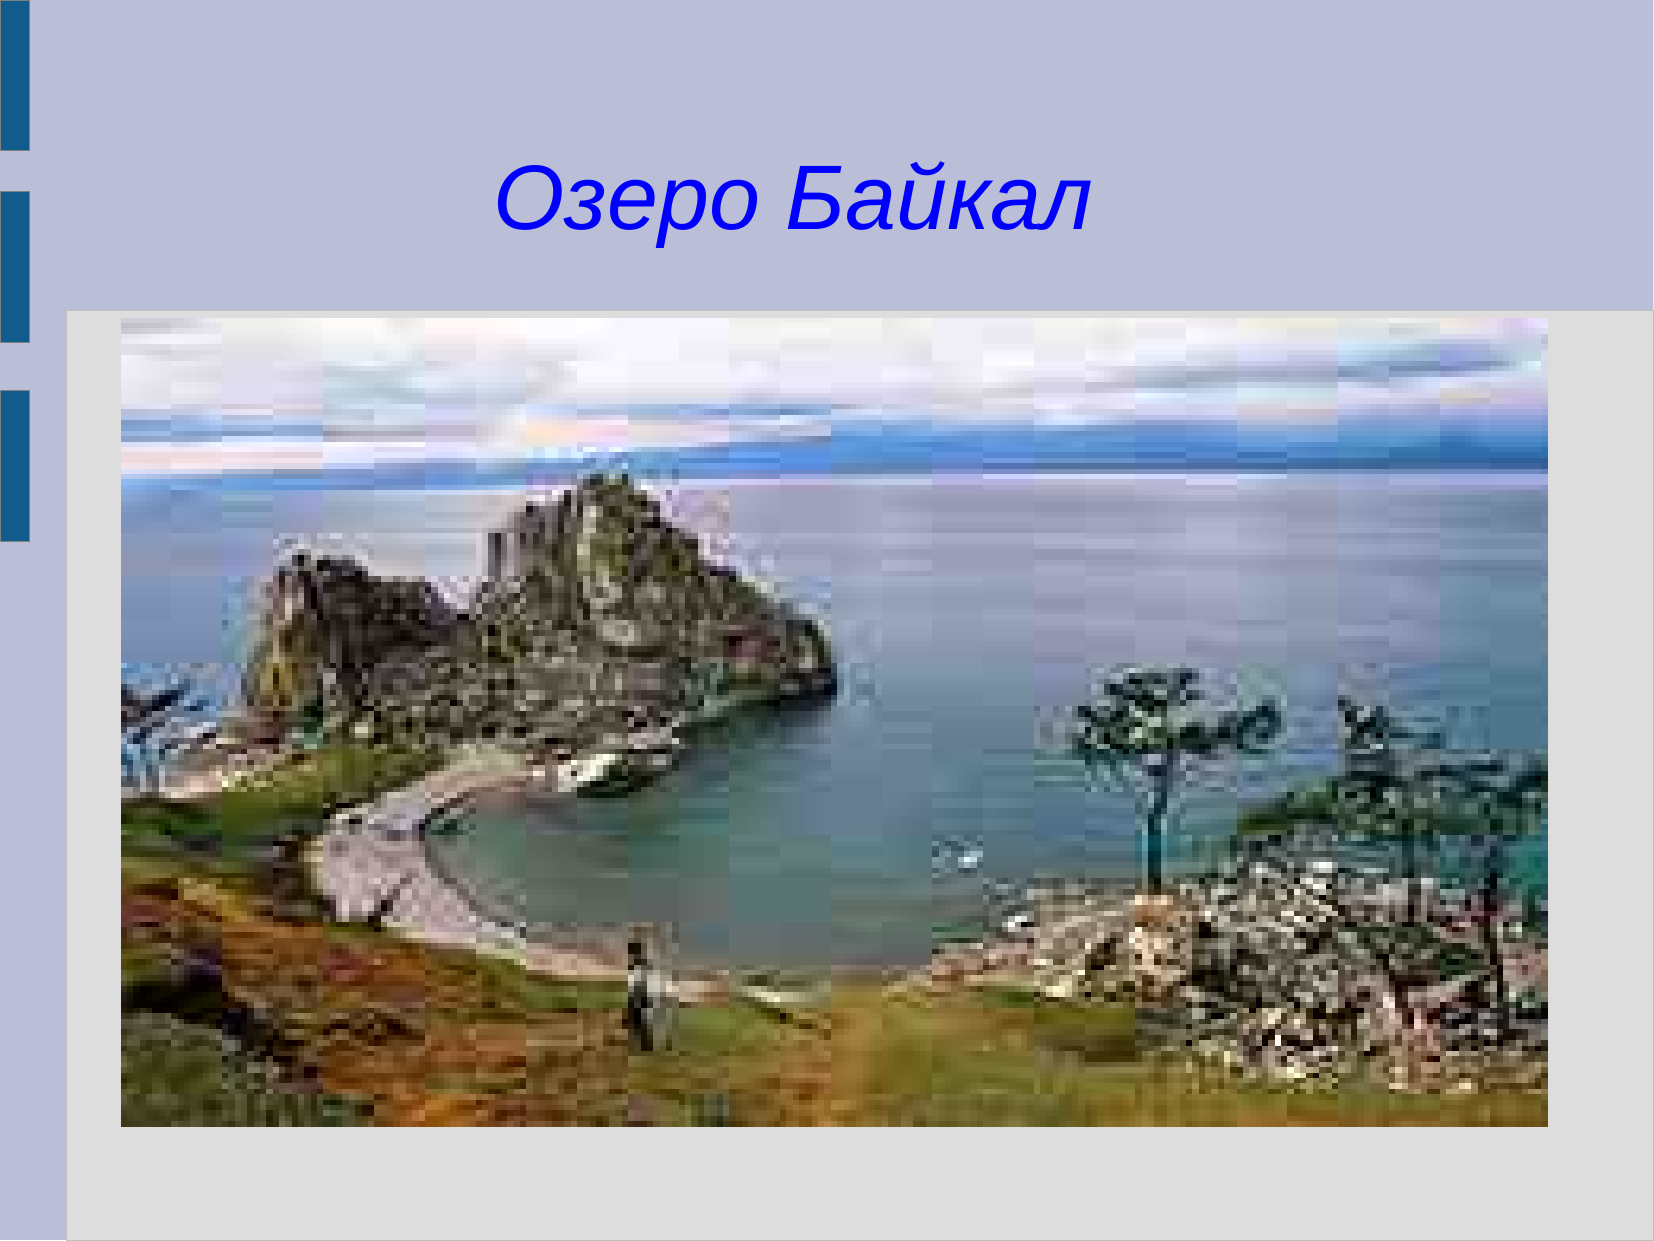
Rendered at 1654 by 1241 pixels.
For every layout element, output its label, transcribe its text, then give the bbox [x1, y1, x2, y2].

title Озеро Байкал [87, 94, 1501, 302]
picture [121, 318, 1548, 1127]
